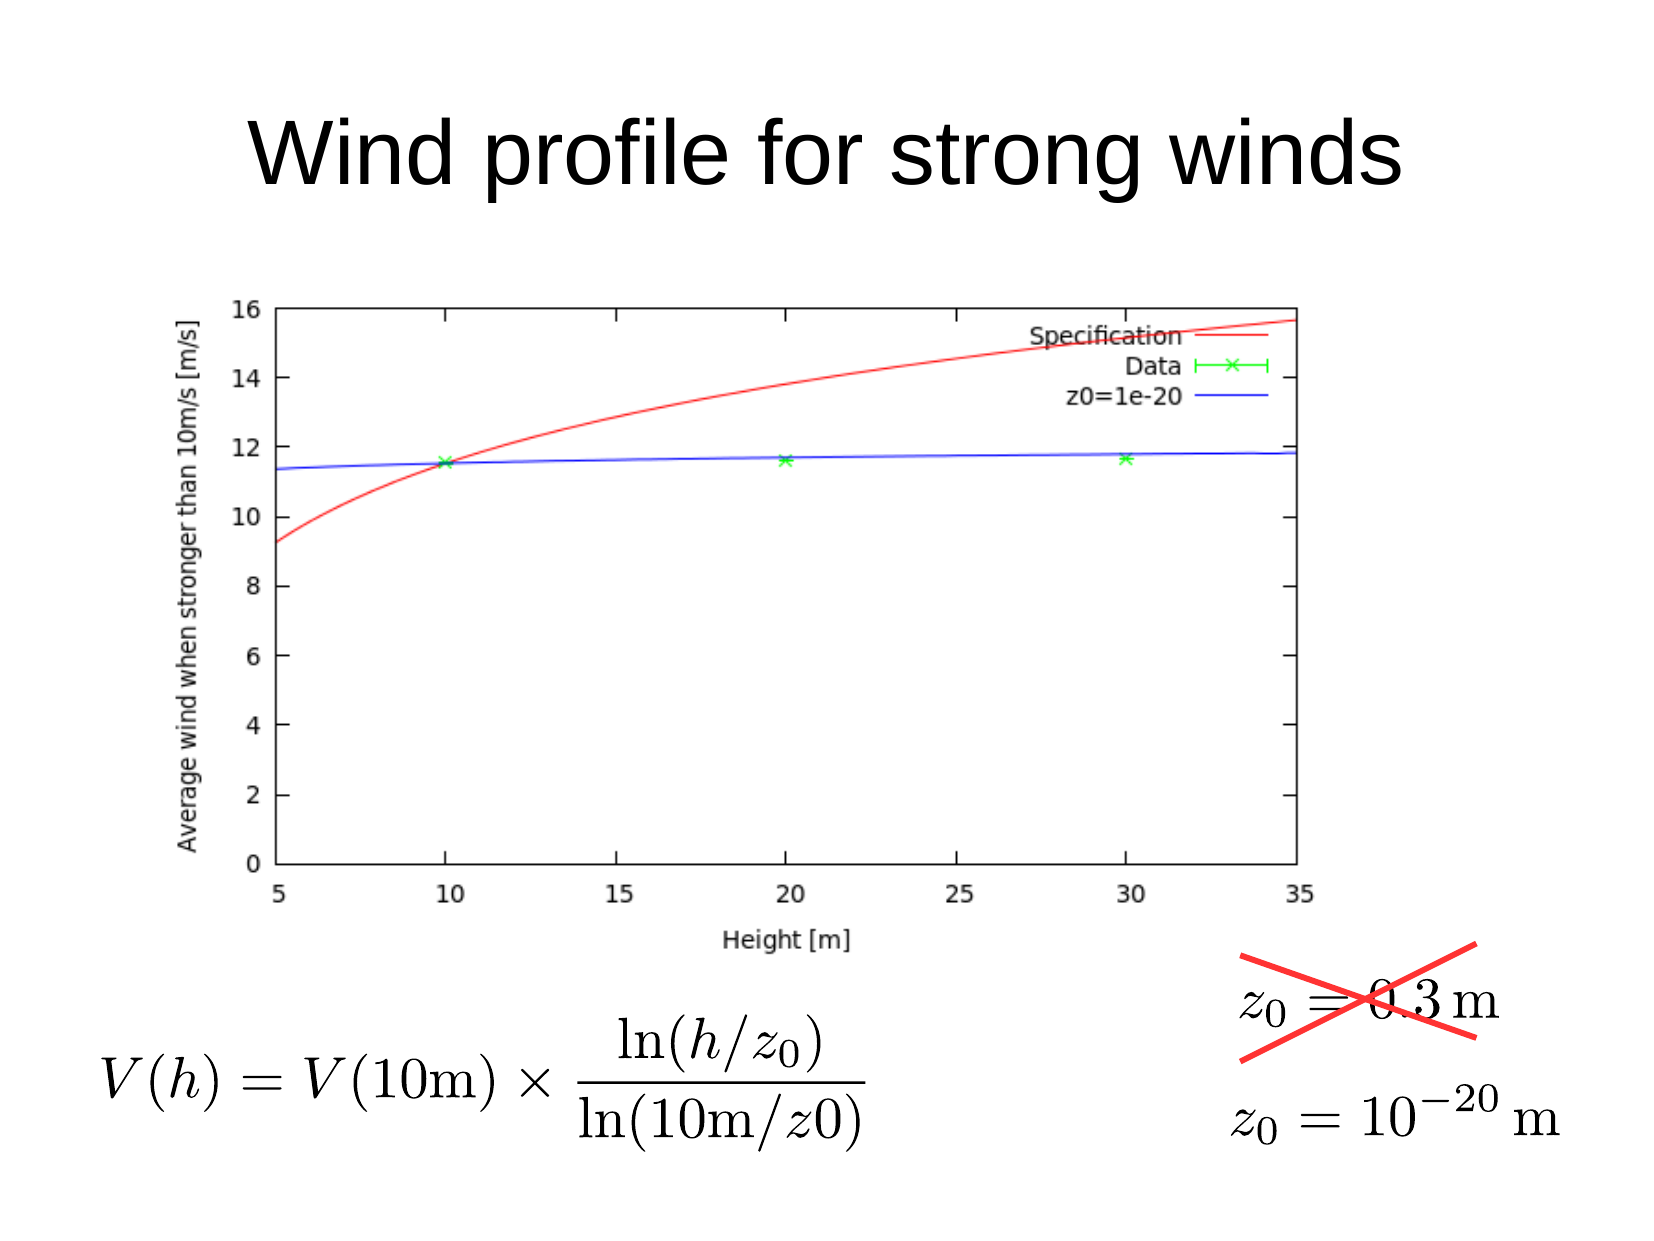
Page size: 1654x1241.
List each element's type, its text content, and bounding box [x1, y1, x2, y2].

text_box [1375, 978, 1501, 1027]
text_box [97, 1014, 866, 1152]
text_box [1228, 1084, 1561, 1145]
picture [165, 283, 1335, 956]
title Wind profile for strong winds [82, 49, 1571, 257]
text_box [1323, 978, 1394, 995]
text_box [1318, 1003, 1433, 1027]
text_box [1236, 980, 1356, 1028]
